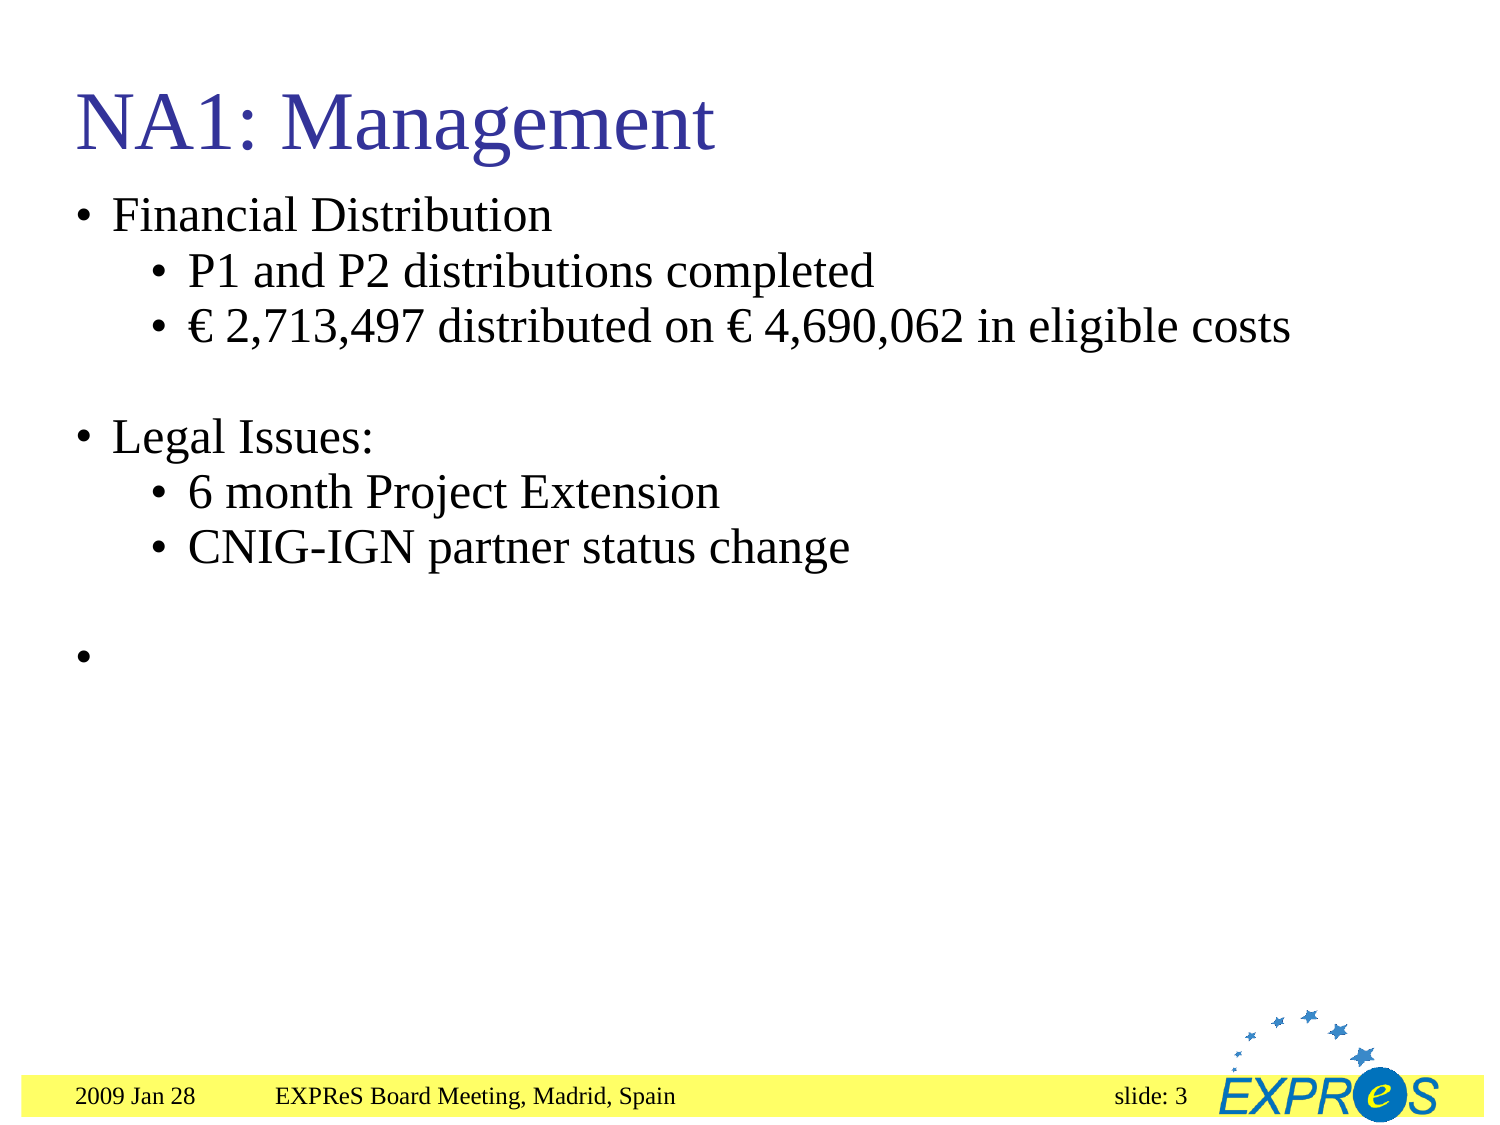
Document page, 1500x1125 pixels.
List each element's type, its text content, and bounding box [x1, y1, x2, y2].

picture [21, 1006, 1500, 1125]
list Financial Distribution P1 and P2 distributions completed € 2,713,497 distributed on € 4,690,062 in eligible costs Legal Issues: 6 month Project Extension CNIG-IGN partner status change [75, 187, 1426, 1023]
title NA1: Management [75, 75, 1426, 168]
